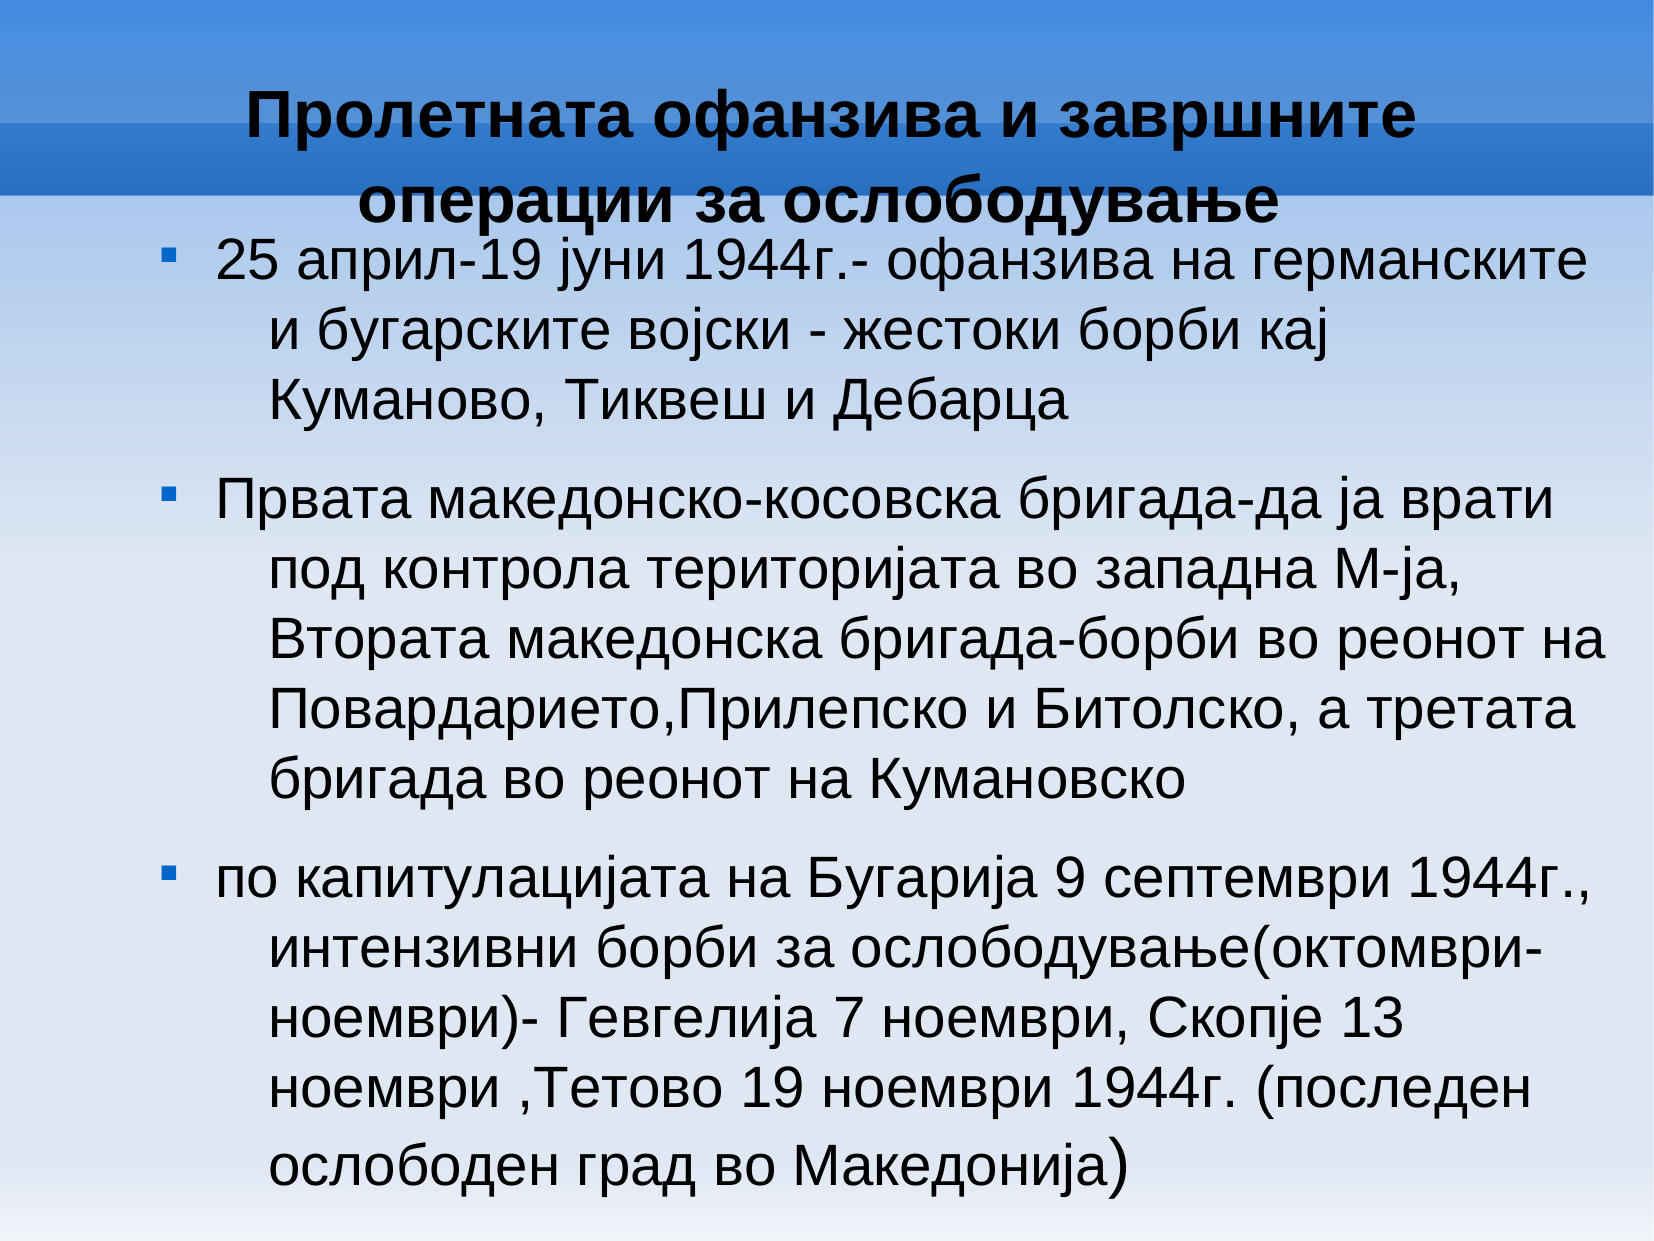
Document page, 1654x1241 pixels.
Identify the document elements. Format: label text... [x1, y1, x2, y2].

title Пролетната офанзива и завршните операции за ослободување [75, 45, 1564, 175]
list 25 април-19 јуни 1944г.- офанзива на германските и бугарските војски - жестоки борби кај Куманово, Тиквеш и Дебарца Првата македонско-косовска бригада-да ја врати под контрола територијата во западна М-ја, Втората македонска бригада-борби во реонот на Повардарието,Прилепско и Битолско, а третата бригада во реонот на Кумановско по капитулацијата на Бугарија 9 септември 1944г., интензивни борби за ослободување(октомври-ноември)- Гевгелија 7 ноември, Скопје 13 ноември ,Тетово 19 ноември 1944г. (последен ослободен град во Македонија) [126, 221, 1615, 1201]
